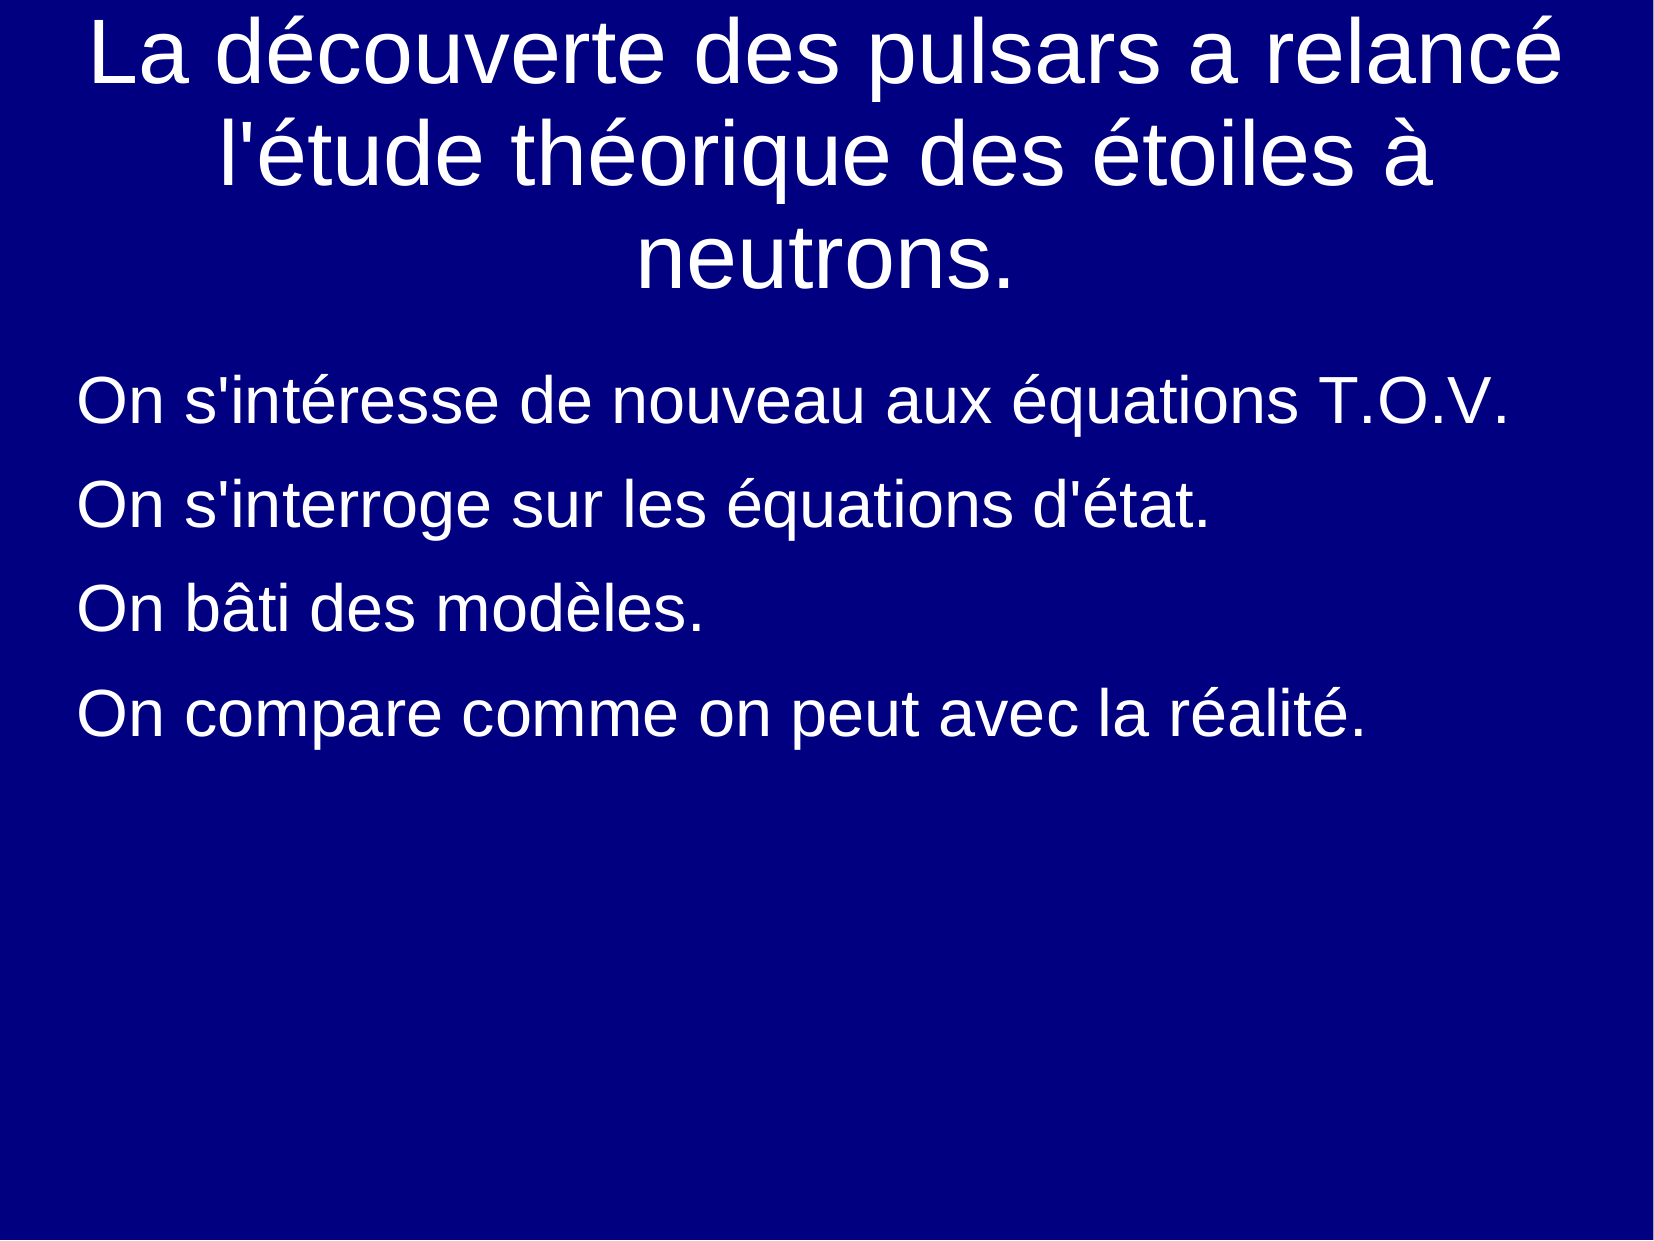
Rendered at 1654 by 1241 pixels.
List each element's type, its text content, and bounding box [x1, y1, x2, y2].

list On s'intéresse de nouveau aux équations T.O.V. On s'interroge sur les équations d'état. On bâti des modèles. On compare comme on peut avec la réalité. [59, 362, 1548, 1182]
title La découverte des pulsars a relancé l'étude théorique des étoiles à neutrons. [82, 0, 1571, 308]
